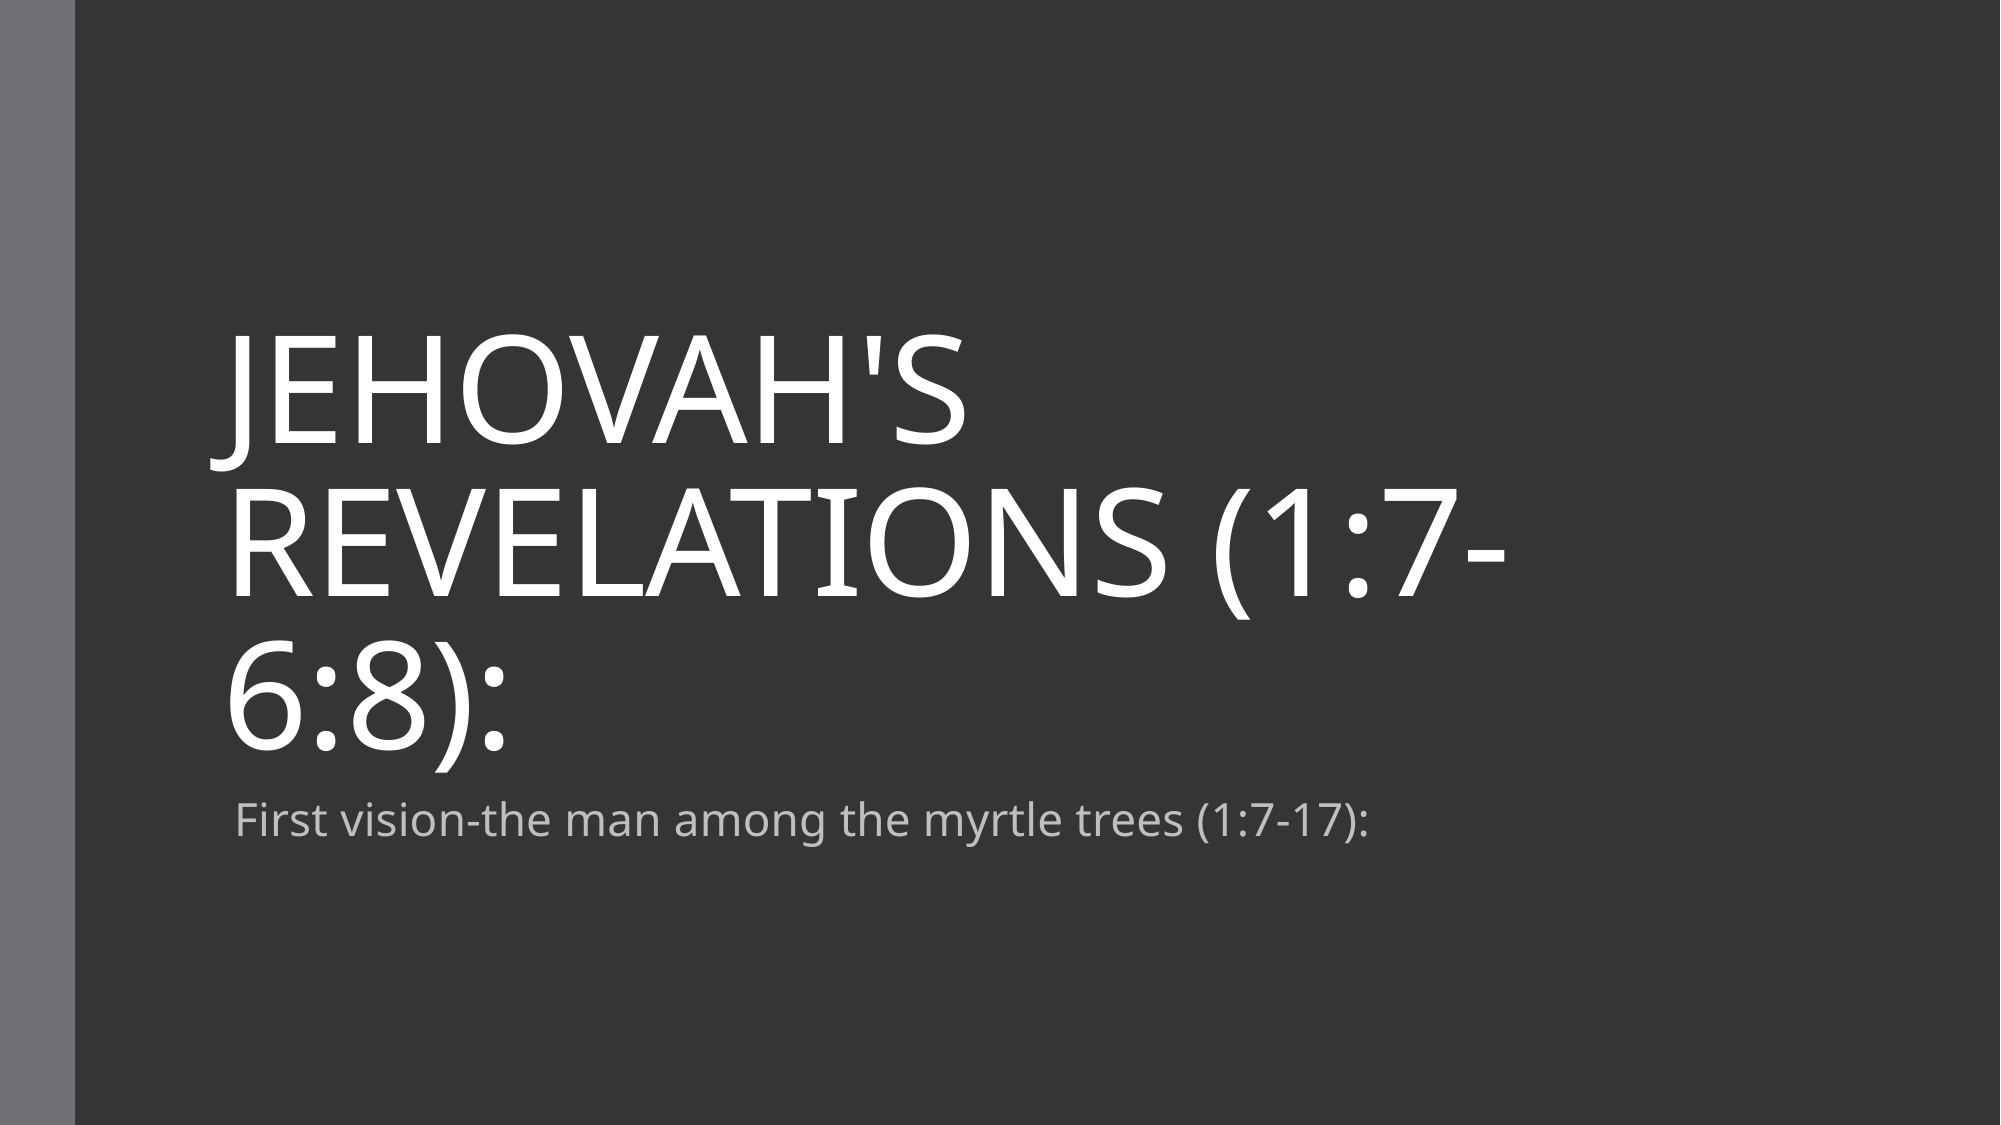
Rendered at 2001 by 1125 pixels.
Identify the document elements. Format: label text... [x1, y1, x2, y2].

title JEHOVAH'S REVELATIONS (1:7-6:8): [206, 124, 1752, 787]
subtitle First vision-the man among the myrtle trees (1:7-17): [206, 787, 1752, 1066]
